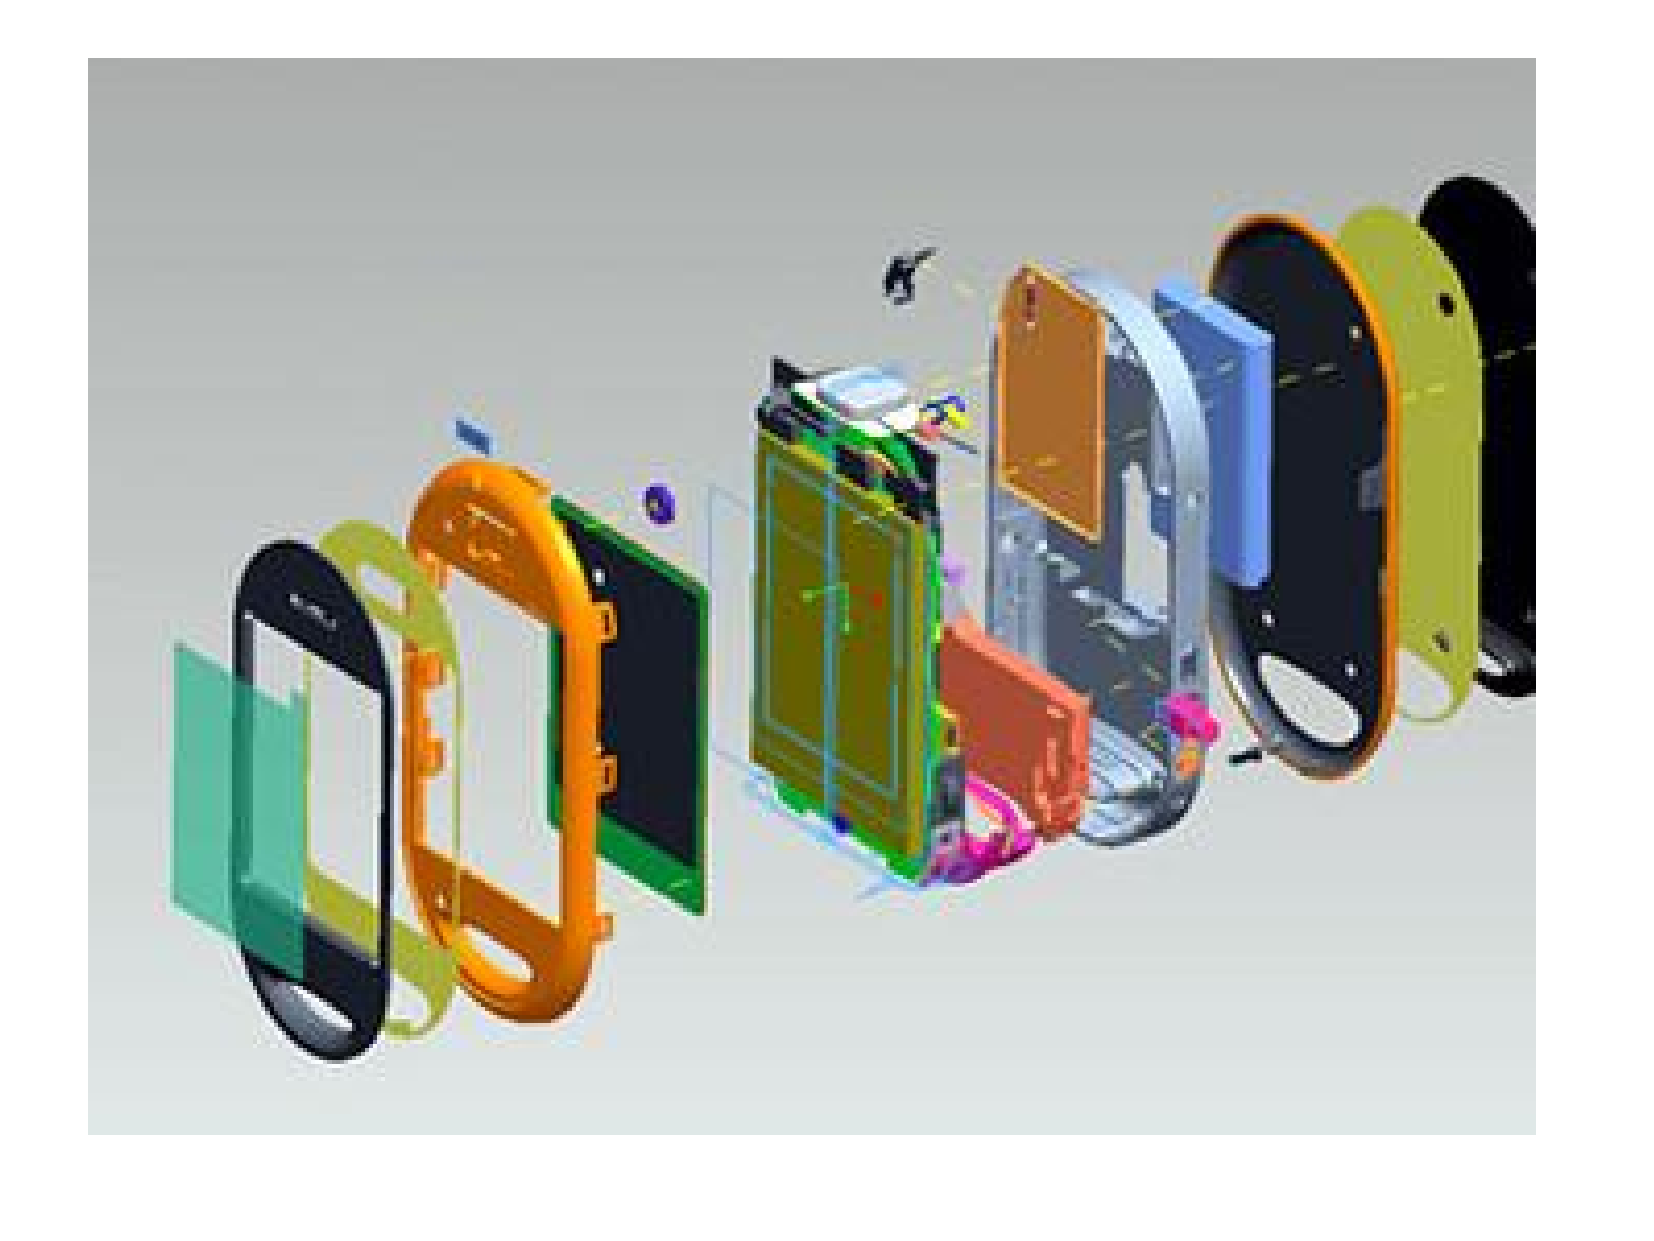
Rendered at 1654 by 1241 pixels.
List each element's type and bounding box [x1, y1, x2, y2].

picture [88, 58, 1536, 1135]
